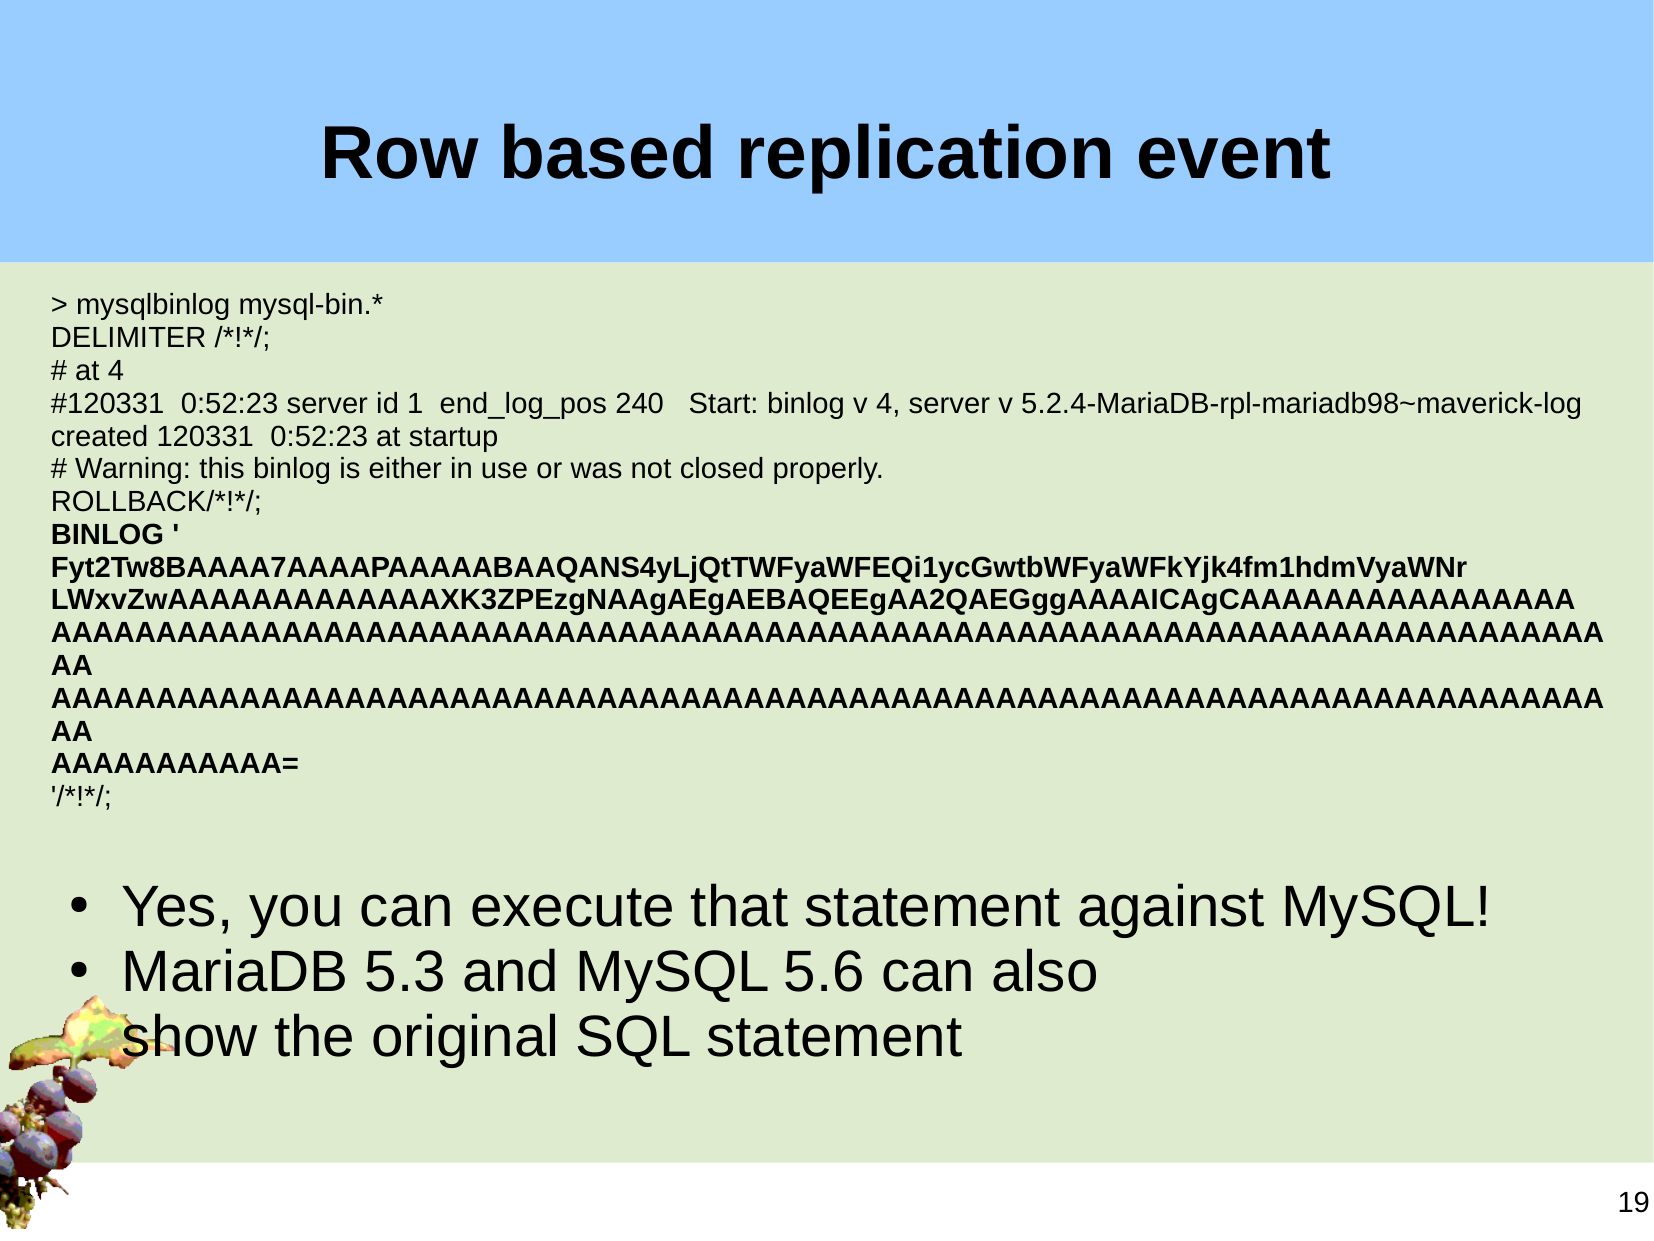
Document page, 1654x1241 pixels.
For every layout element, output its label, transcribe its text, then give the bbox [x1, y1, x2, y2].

picture [0, 990, 188, 1229]
list > mysqlbinlog mysql-bin.* DELIMITER /*!*/; # at 4 #120331 0:52:23 server id 1 end_log_pos 240 Start: binlog v 4, server v 5.2.4-MariaDB-rpl-mariadb98~maverick-log created 120331 0:52:23 at startup # Warning: this binlog is either in use or was not closed properly. ROLLBACK/*!*/; BINLOG ' Fyt2Tw8BAAAA7AAAAPAAAAABAAQANS4yLjQtTWFyaWFEQi1ycGwtbWFyaWFkYjk4fm1hdmVyaWNr LWxvZwAAAAAAAAAAAAAXK3ZPEzgNAAgAEgAEBAQEEgAA2QAEGggAAAAICAgCAAAAAAAAAAAAAAAA AAAAAAAAAAAAAAAAAAAAAAAAAAAAAAAAAAAAAAAAAAAAAAAAAAAAAAAAAAAAAAAAAAAAAAAAAAAA AAAAAAAAAAAAAAAAAAAAAAAAAAAAAAAAAAAAAAAAAAAAAAAAAAAAAAAAAAAAAAAAAAAAAAAAAAAA AAAAAAAAAAA= '/*!*/; Yes, you can execute that statement against MySQL! MariaDB 5.3 and MySQL 5.6 can also show the original SQL statement [50, 288, 1621, 1069]
title Row based replication event [82, 49, 1571, 257]
